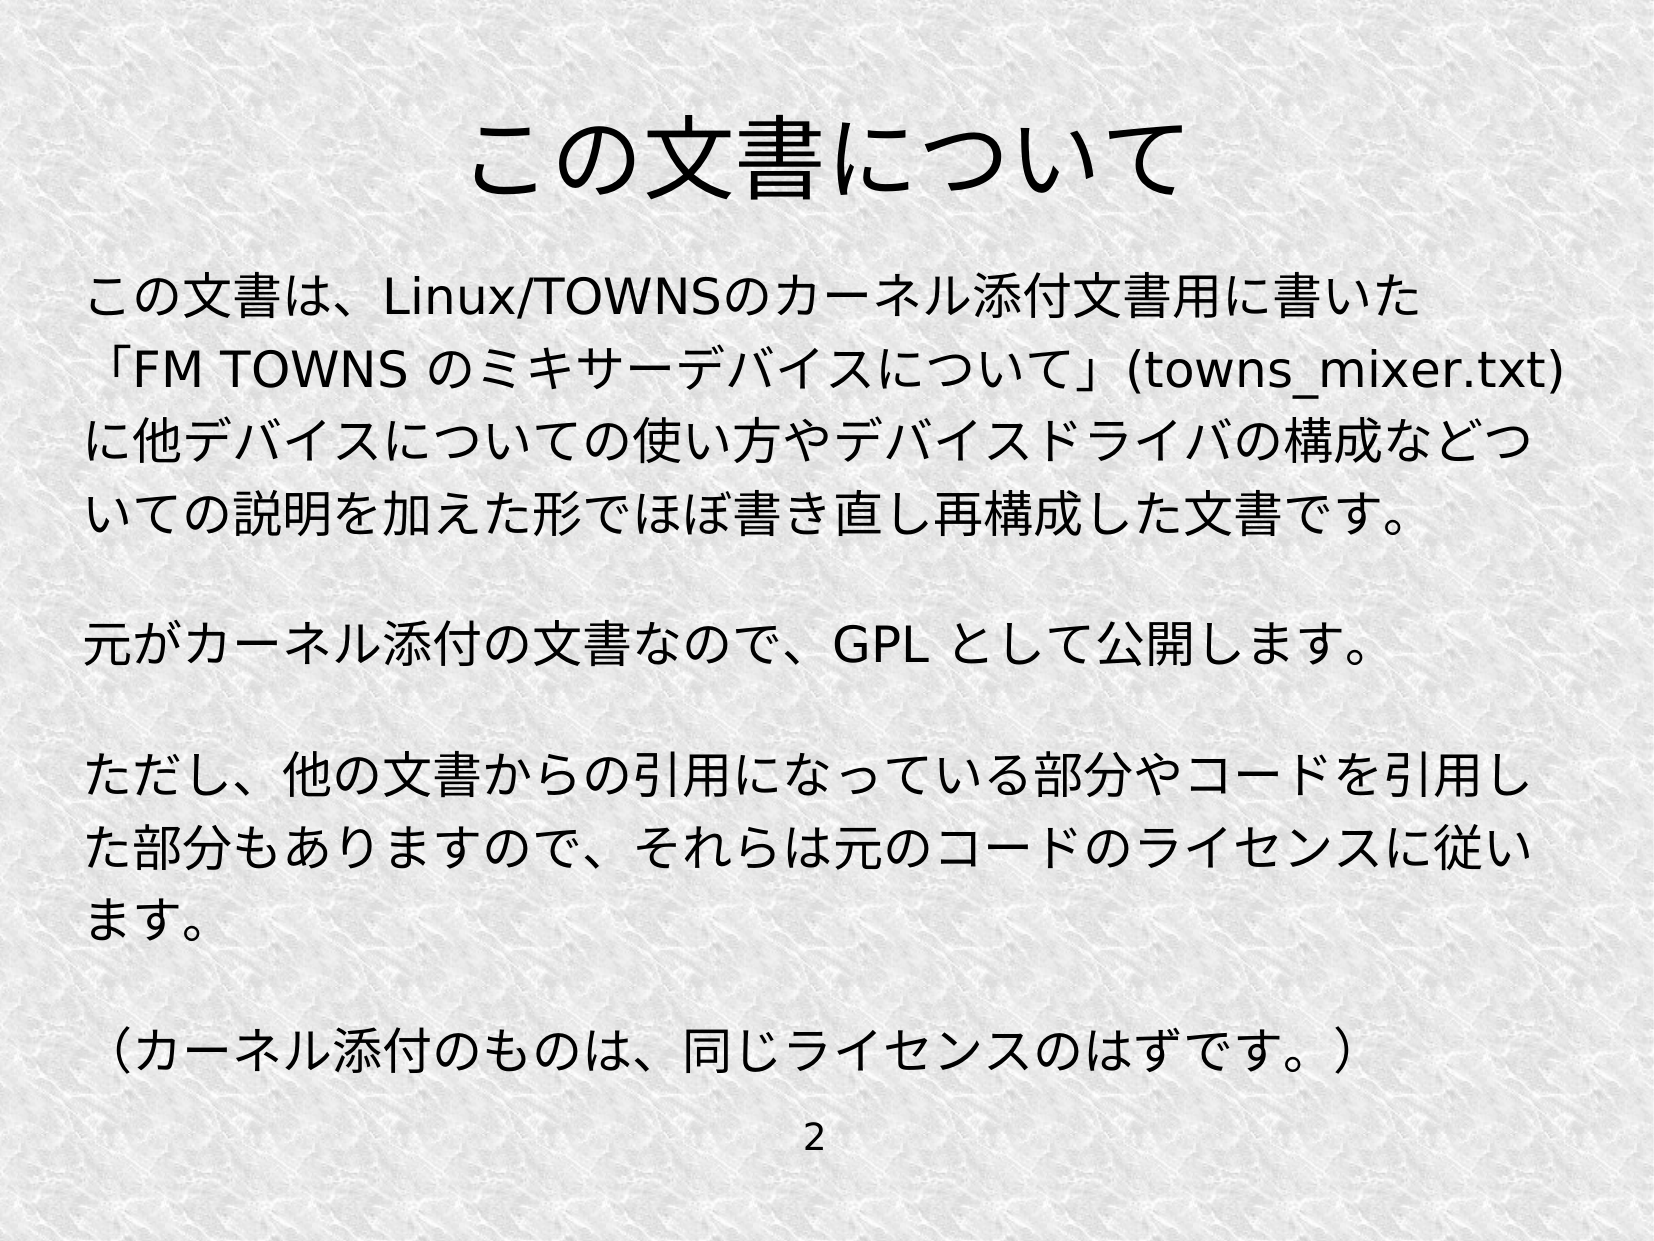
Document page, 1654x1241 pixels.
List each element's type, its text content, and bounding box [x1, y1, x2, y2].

picture [0, 0, 1654, 1241]
title この文書について [82, 56, 1571, 250]
text_box <番号> [743, 1108, 886, 1182]
subtitle この文書は、Linux/TOWNSのカーネル添付文書用に書いた 「FM TOWNS のミキサーデバイスについて」(towns_mixer.txt) に他デバイスについての使い方やデバイスドライバの構成などついての説明を加えた形でほぼ書き直し再構成した文書です。 元がカーネル添付の文書なので、GPL として公開します。 ただし、他の文書からの引用になっている部分やコードを引用した部分もありますので、それらは元のコードのライセンスに従います。 （カーネル添付のものは、同じライセンスのはずです。） [82, 297, 1571, 1102]
